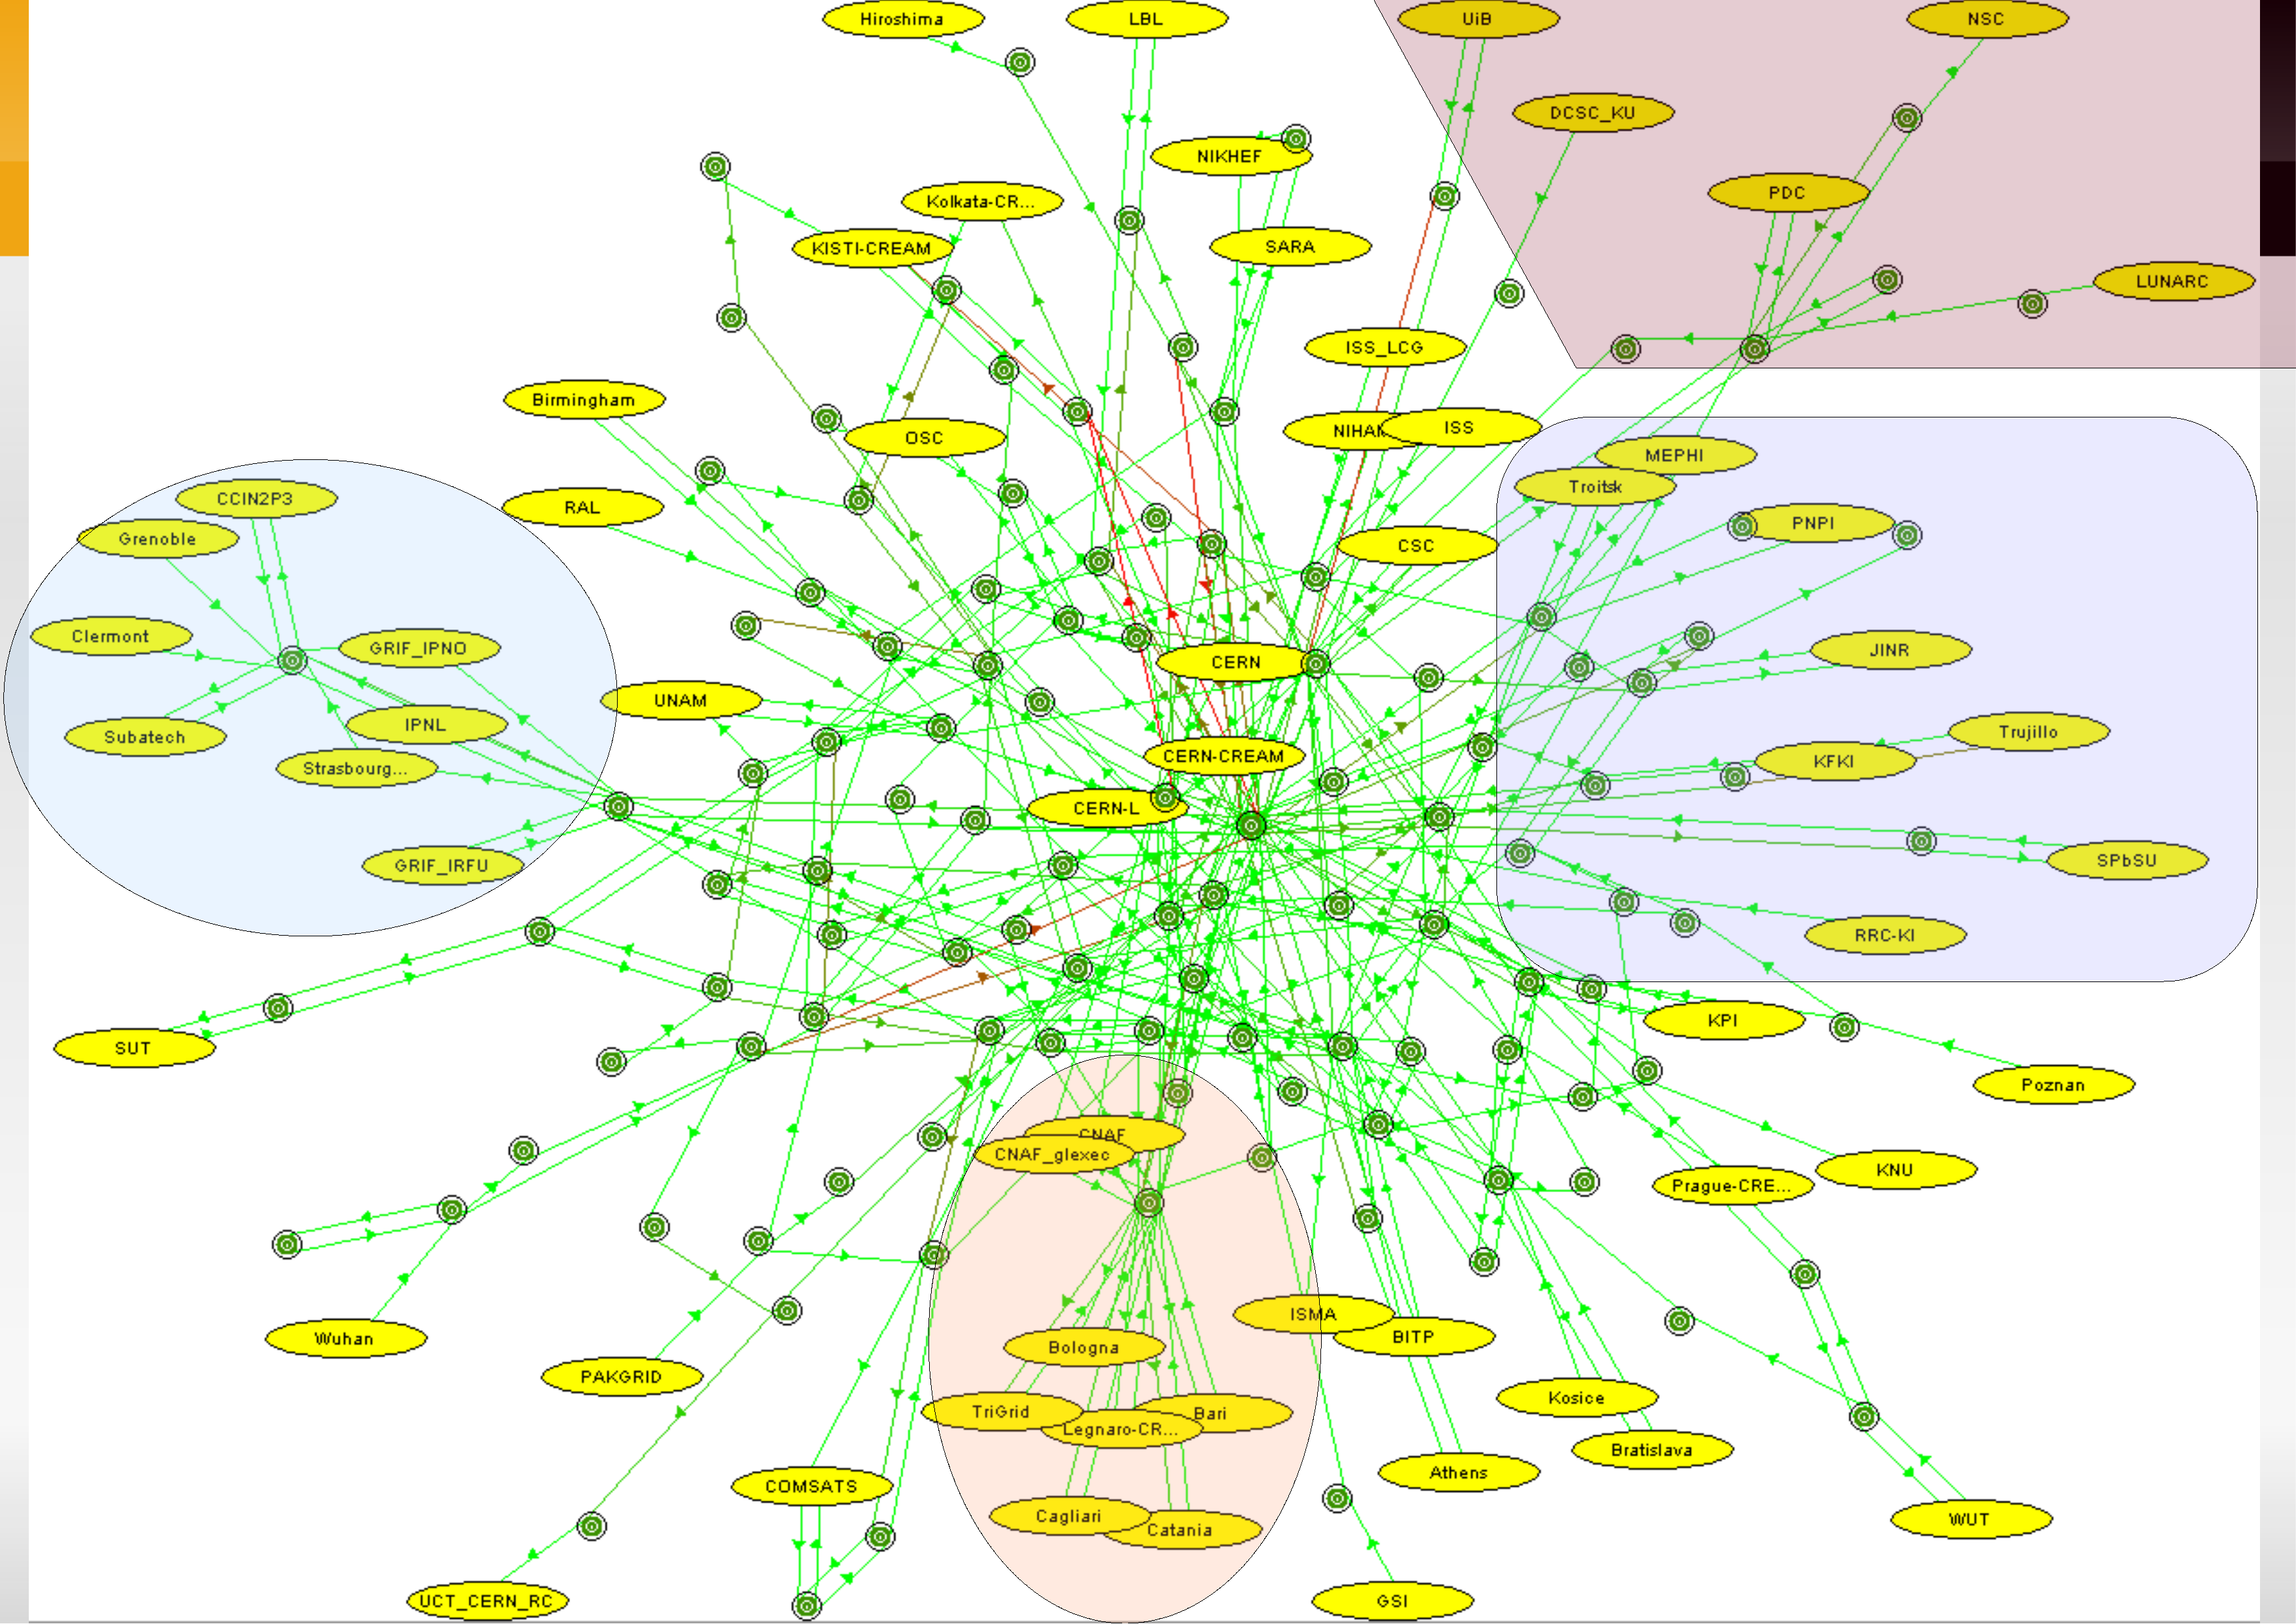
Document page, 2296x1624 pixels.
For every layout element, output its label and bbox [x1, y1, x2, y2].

text_box [928, 1055, 1322, 1623]
text_box [3, 459, 618, 936]
text_box [1374, 0, 2296, 368]
text_box [1496, 417, 2258, 982]
picture [0, 0, 2296, 1623]
